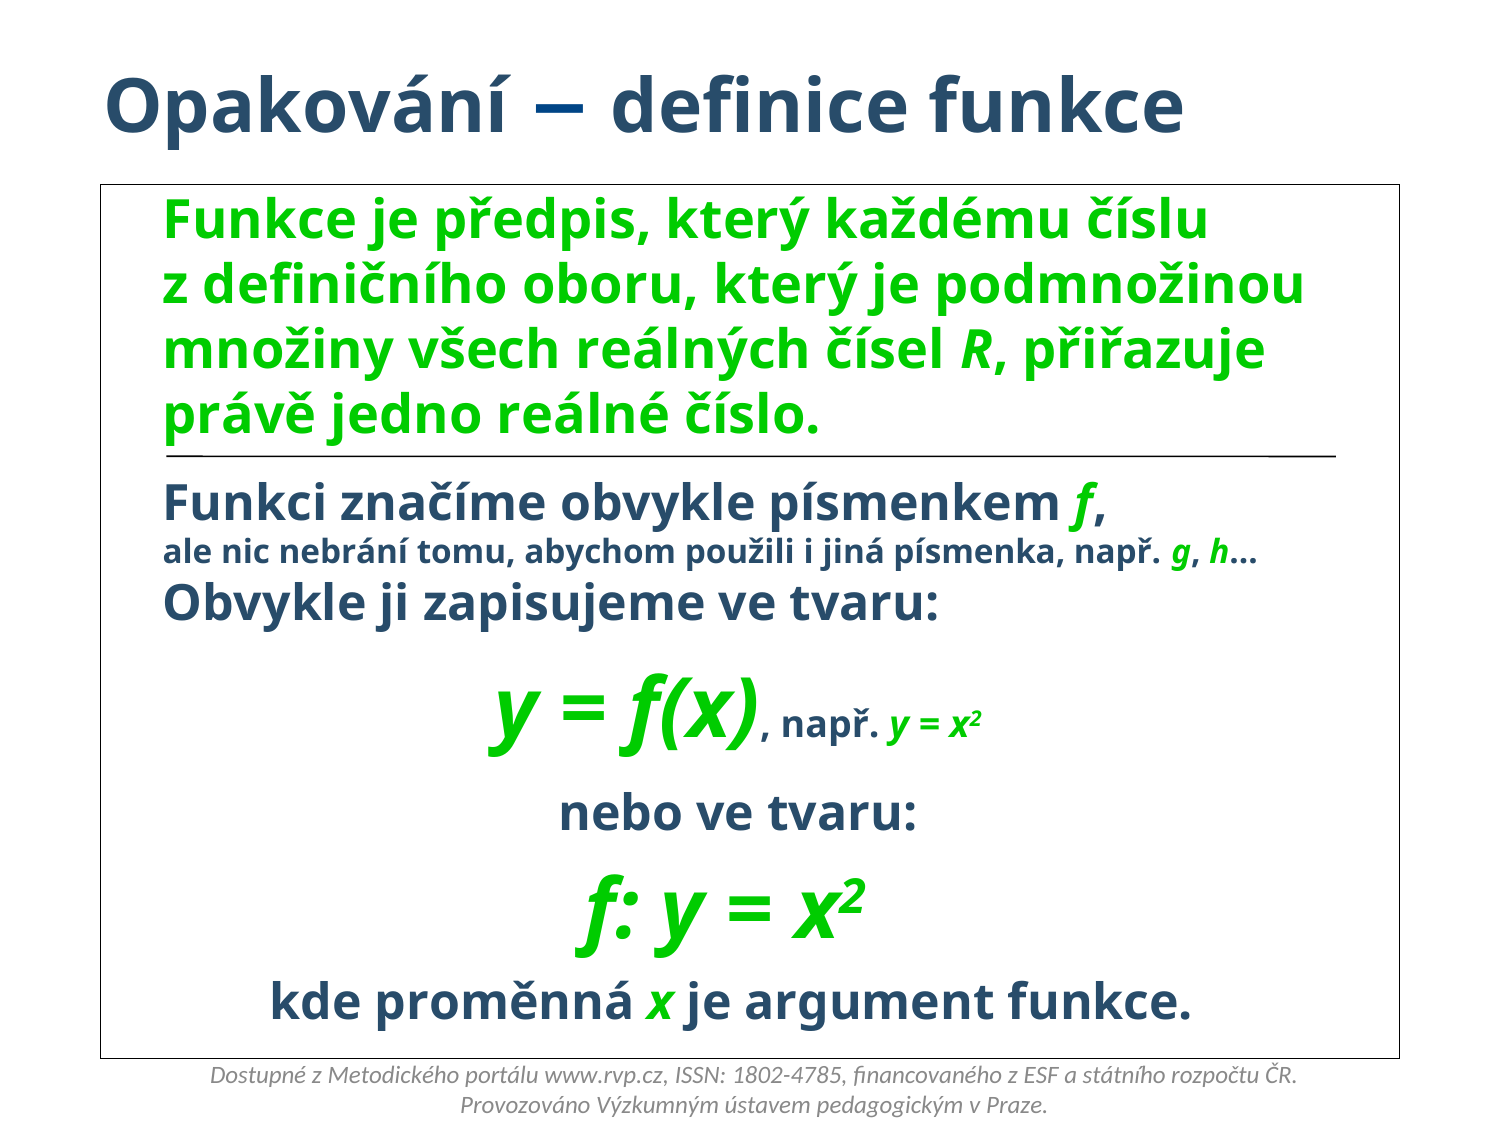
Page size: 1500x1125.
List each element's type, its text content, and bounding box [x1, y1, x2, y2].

text_box nebo ve tvaru: [135, 763, 1341, 857]
title Opakování − definice funkce [88, 66, 1424, 161]
text_box y = f(x), např. y = x2 [135, 657, 1341, 752]
text_box Funkce je předpis, který každému číslu z definičního oboru, který je podmnožinou množiny všech reálných čísel R, přiřazuje právě jedno reálné číslo. [147, 267, 1353, 362]
text_box Funkci značíme obvykle písmenkem f, ale nic nebrání tomu, abychom použili i jiná písmenka, např. g, h… Obvykle ji zapisujeme ve tvaru: [147, 503, 1353, 598]
text_box [100, 184, 1400, 1059]
text_box kde proměnná x je argument funkce. [135, 952, 1341, 1047]
text_box f: y = x2 [135, 857, 1341, 952]
